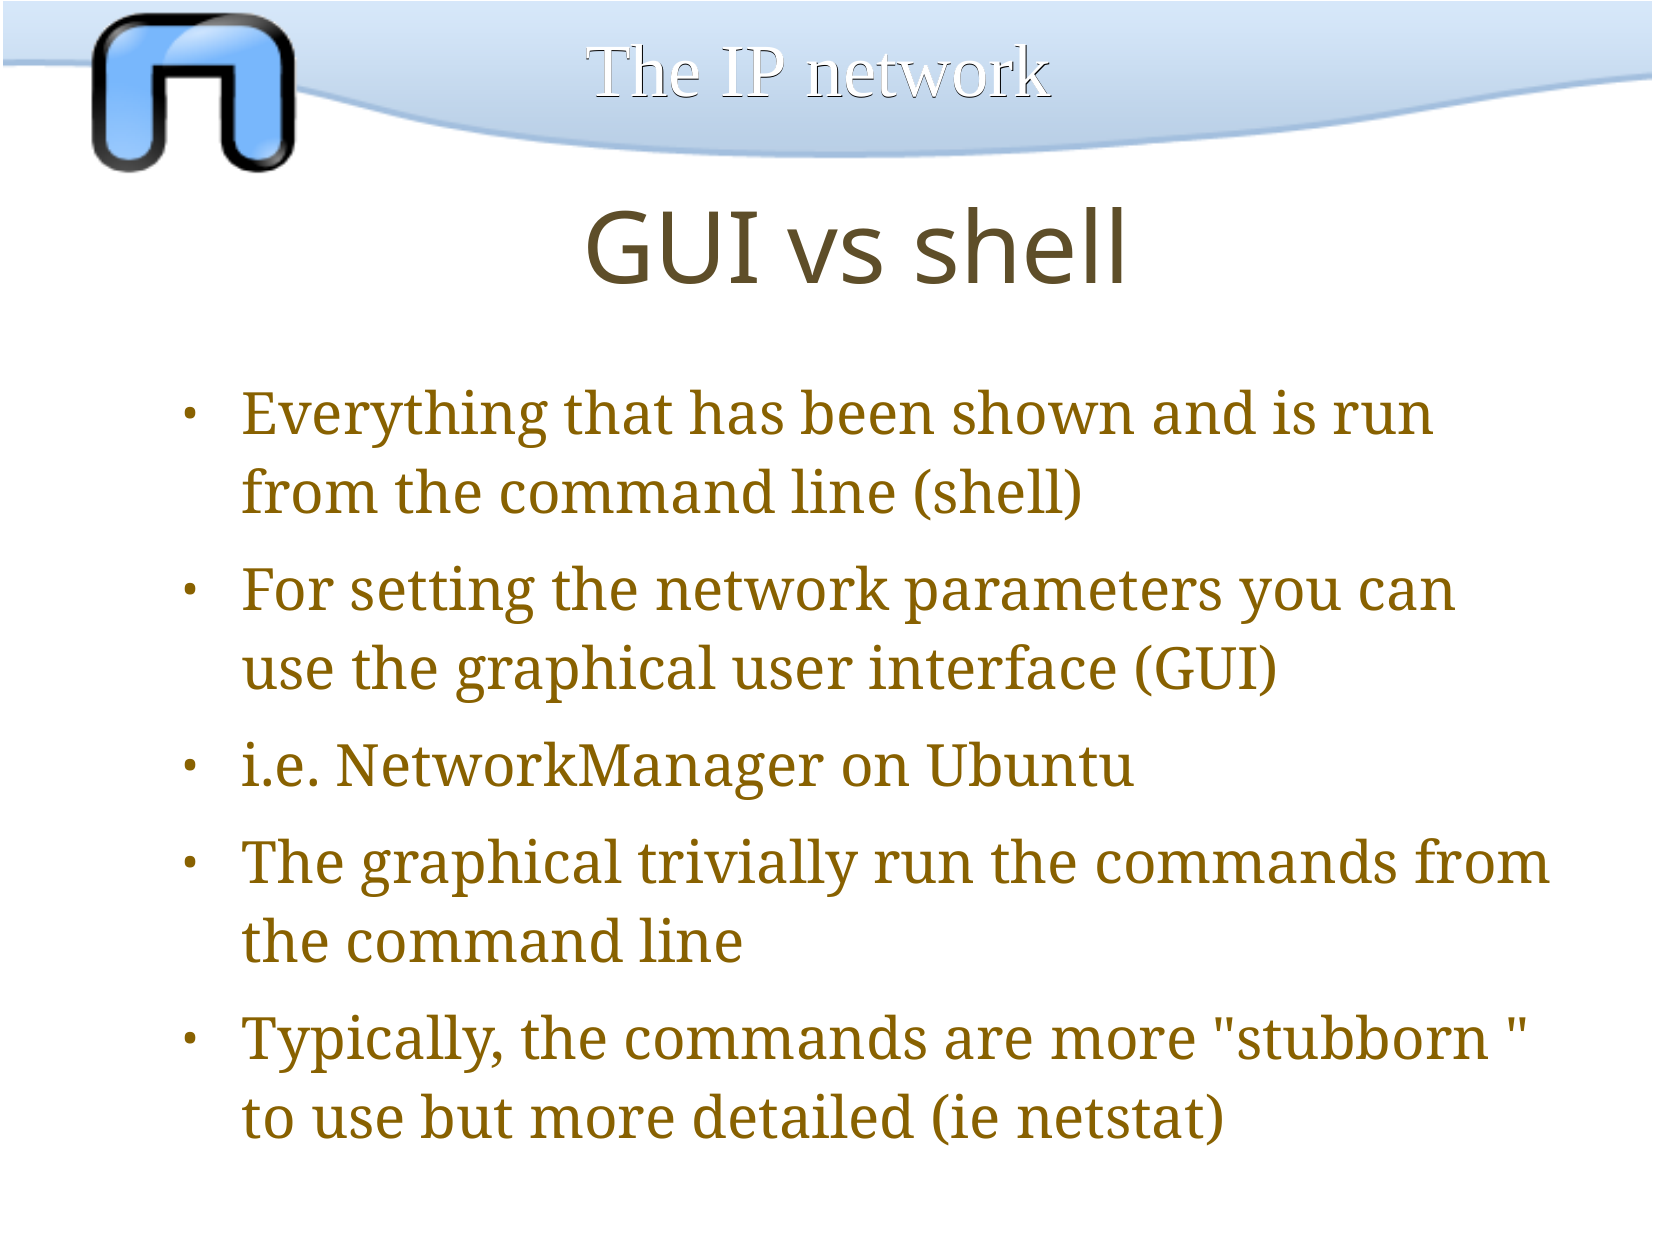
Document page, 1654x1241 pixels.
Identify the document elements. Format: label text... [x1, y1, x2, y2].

picture [0, 0, 1654, 1241]
text_box The IP network [573, 29, 1063, 82]
list Everything that has been shown and is run from the command line (shell) For setting the network parameters you can use the graphical user interface (GUI) i.e. NetworkManager on Ubuntu The graphical trivially run the commands from the command line Typically, the commands are more "stubborn " to use but more detailed (ie netstat) [147, 408, 1565, 1241]
title GUI vs shell [147, 82, 1565, 408]
